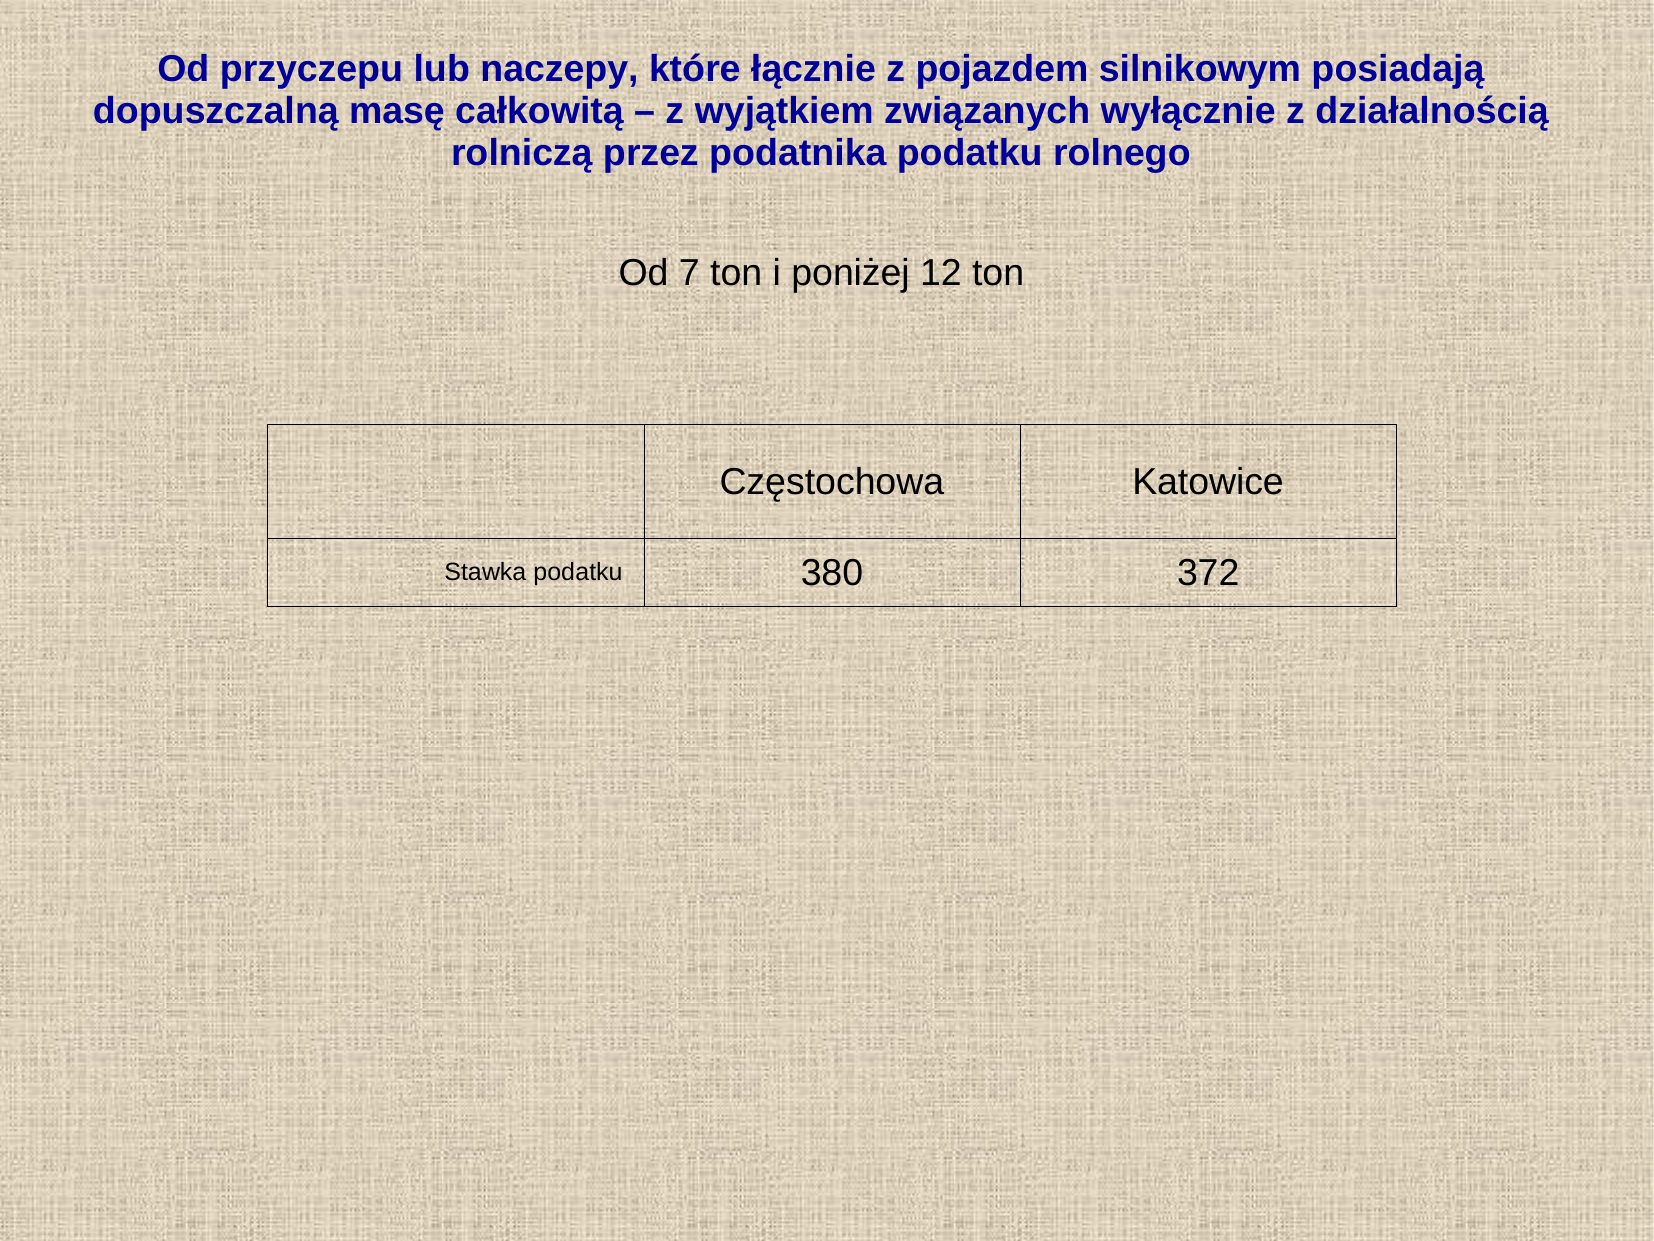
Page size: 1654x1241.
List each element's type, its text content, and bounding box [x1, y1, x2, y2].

table_cell Stawka podatku [268, 539, 644, 606]
text_box Od 7 ton i poniżej 12 ton [77, 206, 1566, 340]
table_header Częstochowa [645, 425, 1020, 538]
picture [0, 0, 1654, 1241]
table_header Katowice [1021, 425, 1396, 538]
table_header [268, 425, 644, 538]
text_box Od przyczepu lub naczepy, które łącznie z pojazdem silnikowym posiadają dopuszczalną masę całkowitą – z wyjątkiem związanych wyłącznie z działalnością rolniczą przez podatnika podatku rolnego [77, 44, 1566, 178]
table_cell 380 [645, 539, 1020, 606]
table_cell 372 [1021, 539, 1396, 606]
